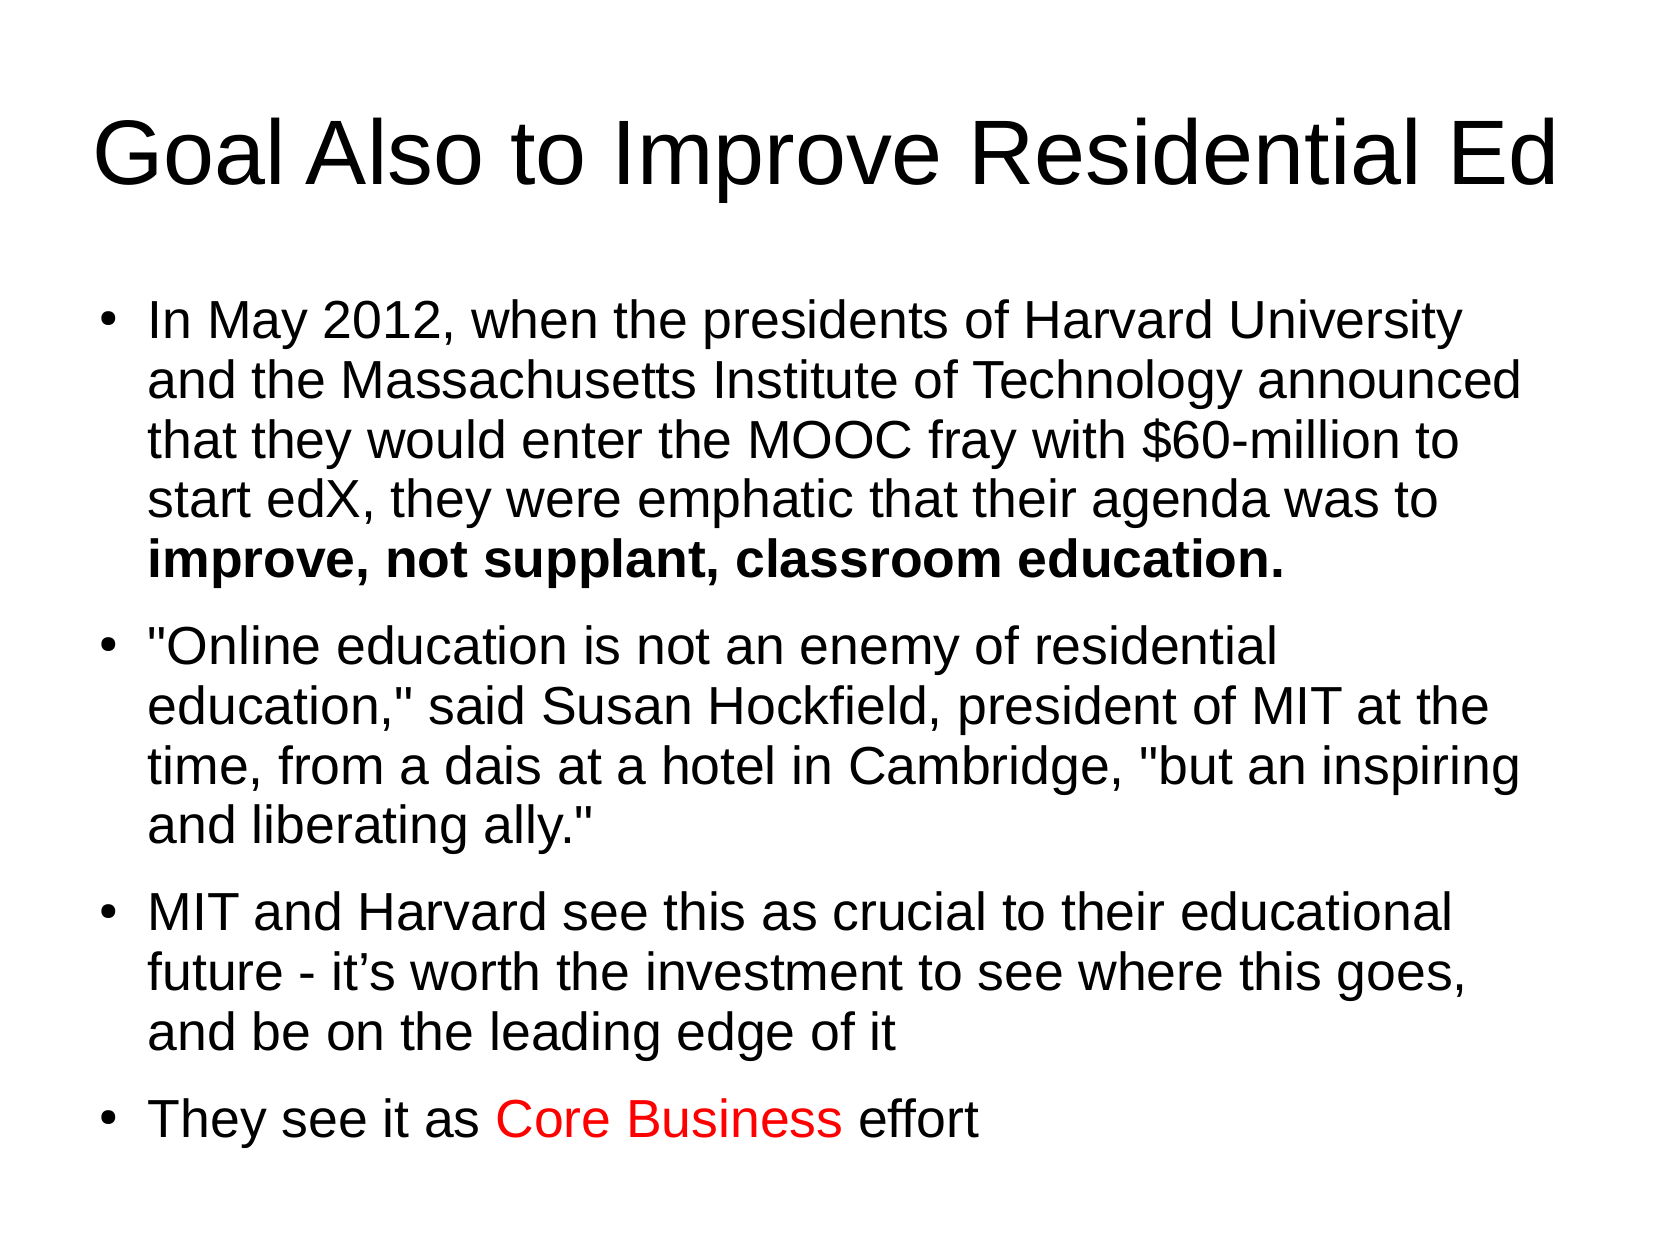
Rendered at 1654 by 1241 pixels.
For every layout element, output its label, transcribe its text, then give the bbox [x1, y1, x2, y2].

list In May 2012, when the presidents of Harvard University and the Massachusetts Institute of Technology announced that they would enter the MOOC fray with $60-million to start edX, they were emphatic that their agenda was to improve, not supplant, classroom education. "Online education is not an enemy of residential education," said Susan Hockfield, president of MIT at the time, from a dais at a hotel in Cambridge, "but an inspiring and liberating ally." MIT and Harvard see this as crucial to their educational future - it’s worth the investment to see where this goes, and be on the leading edge of it They see it as Core Business effort [82, 290, 1538, 1156]
title Goal Also to Improve Residential Ed [82, 49, 1571, 257]
